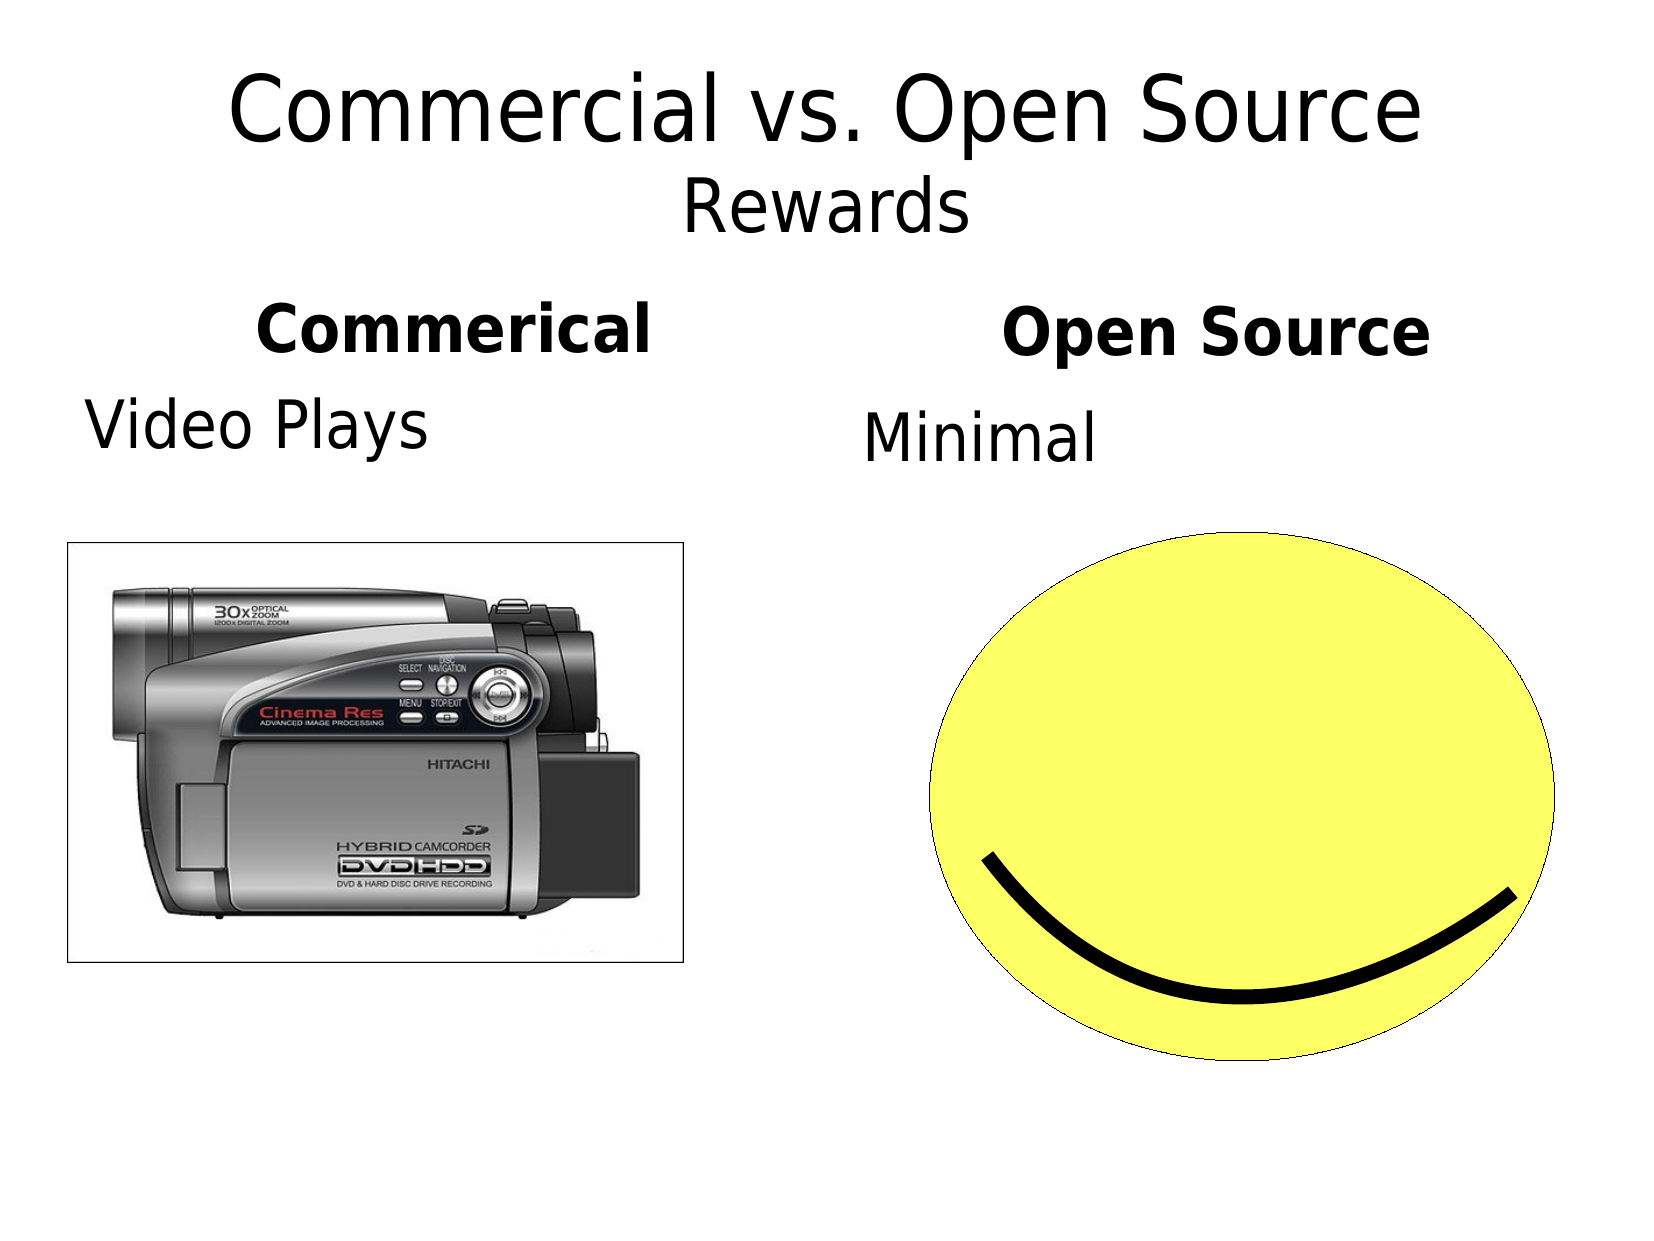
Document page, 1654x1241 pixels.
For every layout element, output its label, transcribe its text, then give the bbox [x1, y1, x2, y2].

picture [67, 542, 684, 963]
list Video Plays [66, 386, 793, 1205]
list Open Source [845, 293, 1572, 395]
list Commerical [82, 290, 809, 388]
list Minimal [845, 399, 1572, 520]
title Commercial vs. Open Source Rewards [82, 49, 1571, 257]
text_box [929, 532, 1555, 1061]
